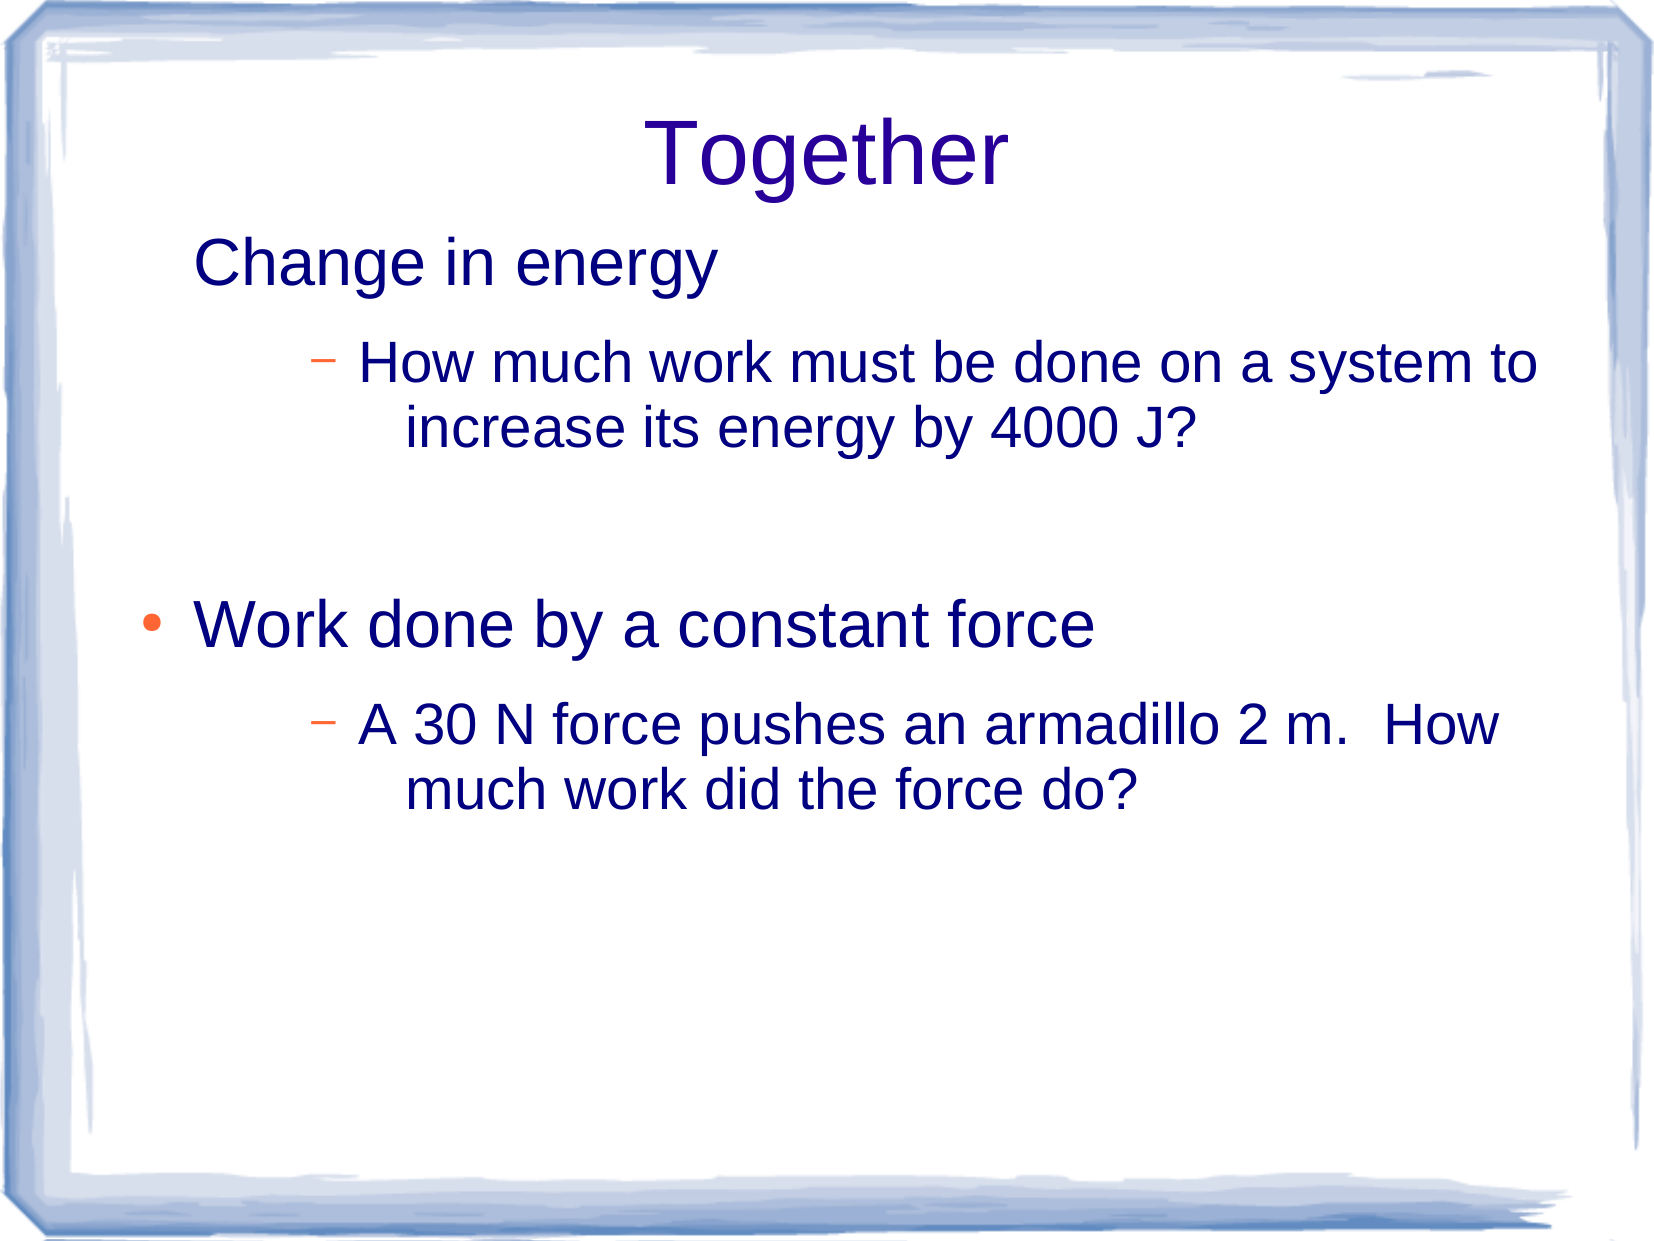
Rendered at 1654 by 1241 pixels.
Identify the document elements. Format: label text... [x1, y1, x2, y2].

picture [0, 0, 1654, 1241]
title Together [82, 56, 1571, 250]
list Change in energy How much work must be done on a system to increase its energy by 4000 J? Work done by a constant force A 30 N force pushes an armadillo 2 m. How much work did the force do? [122, 225, 1576, 1163]
